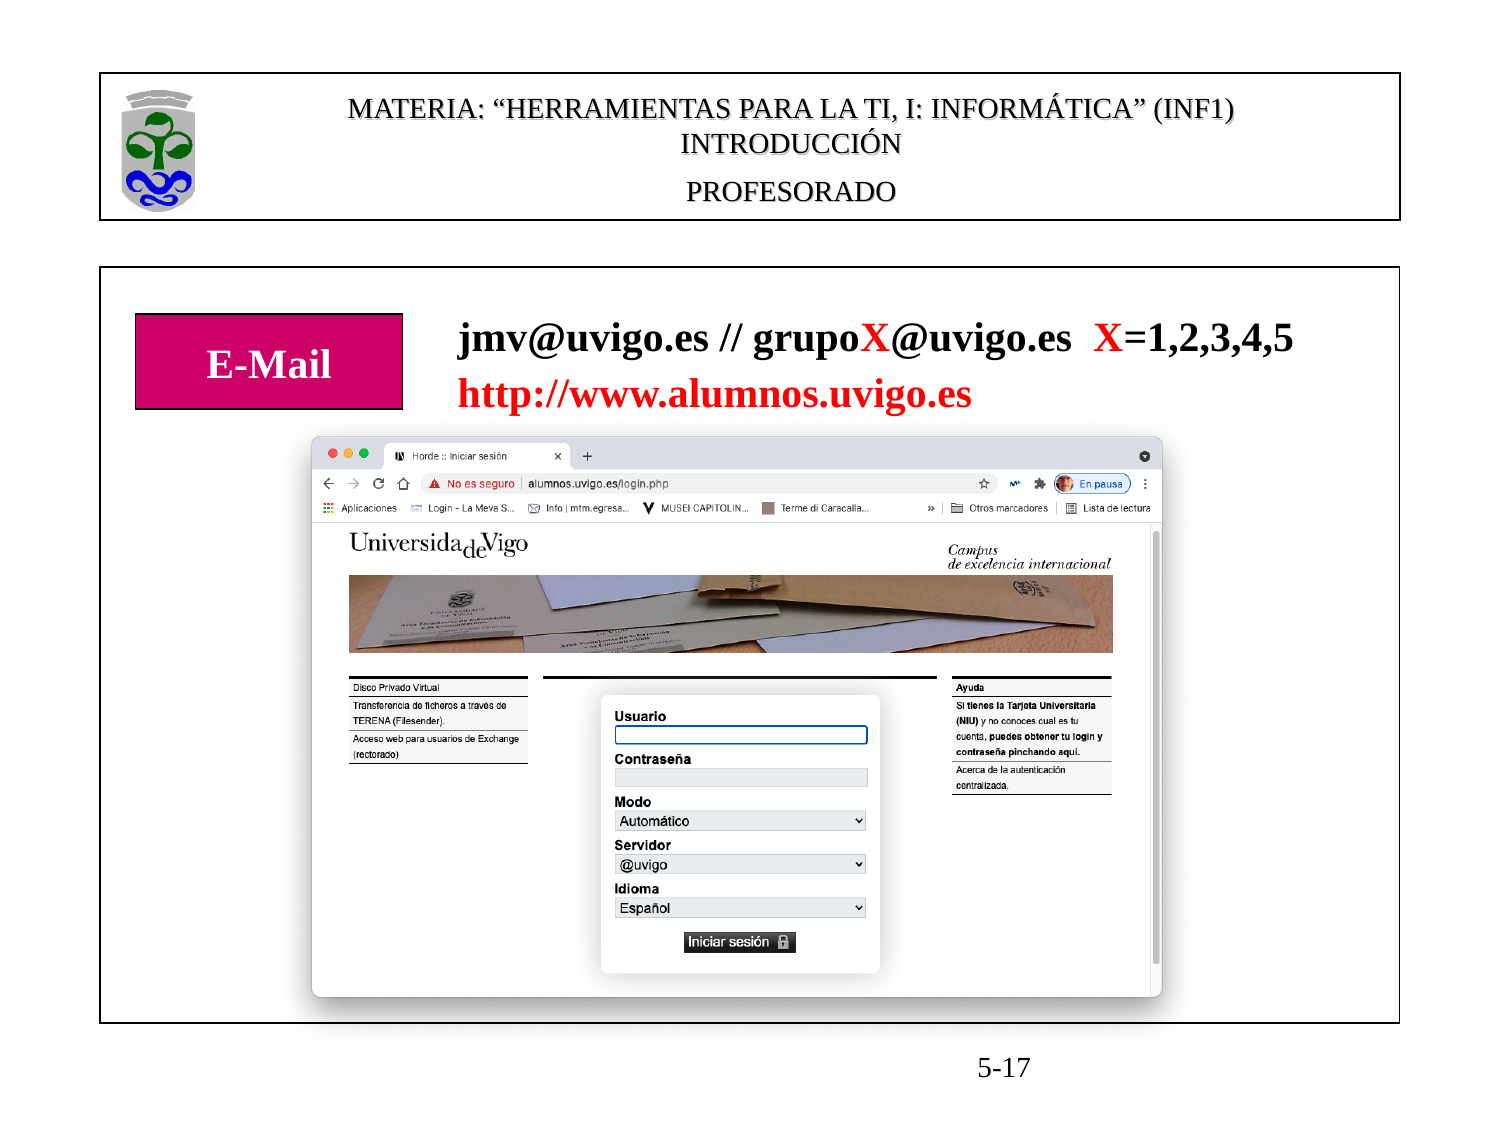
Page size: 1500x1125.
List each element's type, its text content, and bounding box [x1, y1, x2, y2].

text_box jmv@uvigo.es // grupoX@uvigo.es X=1,2,3,4,5 http://www.alumnos.uvigo.es [442, 302, 1353, 426]
picture [268, 407, 1205, 1054]
text_box E-Mail [136, 314, 402, 409]
text_box 5-17 [962, 1040, 1423, 1083]
text_box MATERIA: “HERRAMIENTAS PARA LA TI, I: INFORMÁTICA” (INF1) INTRODUCCIÓN PROFESORADO [206, 81, 1377, 217]
text_box PROFESORADO [147, 172, 1341, 223]
